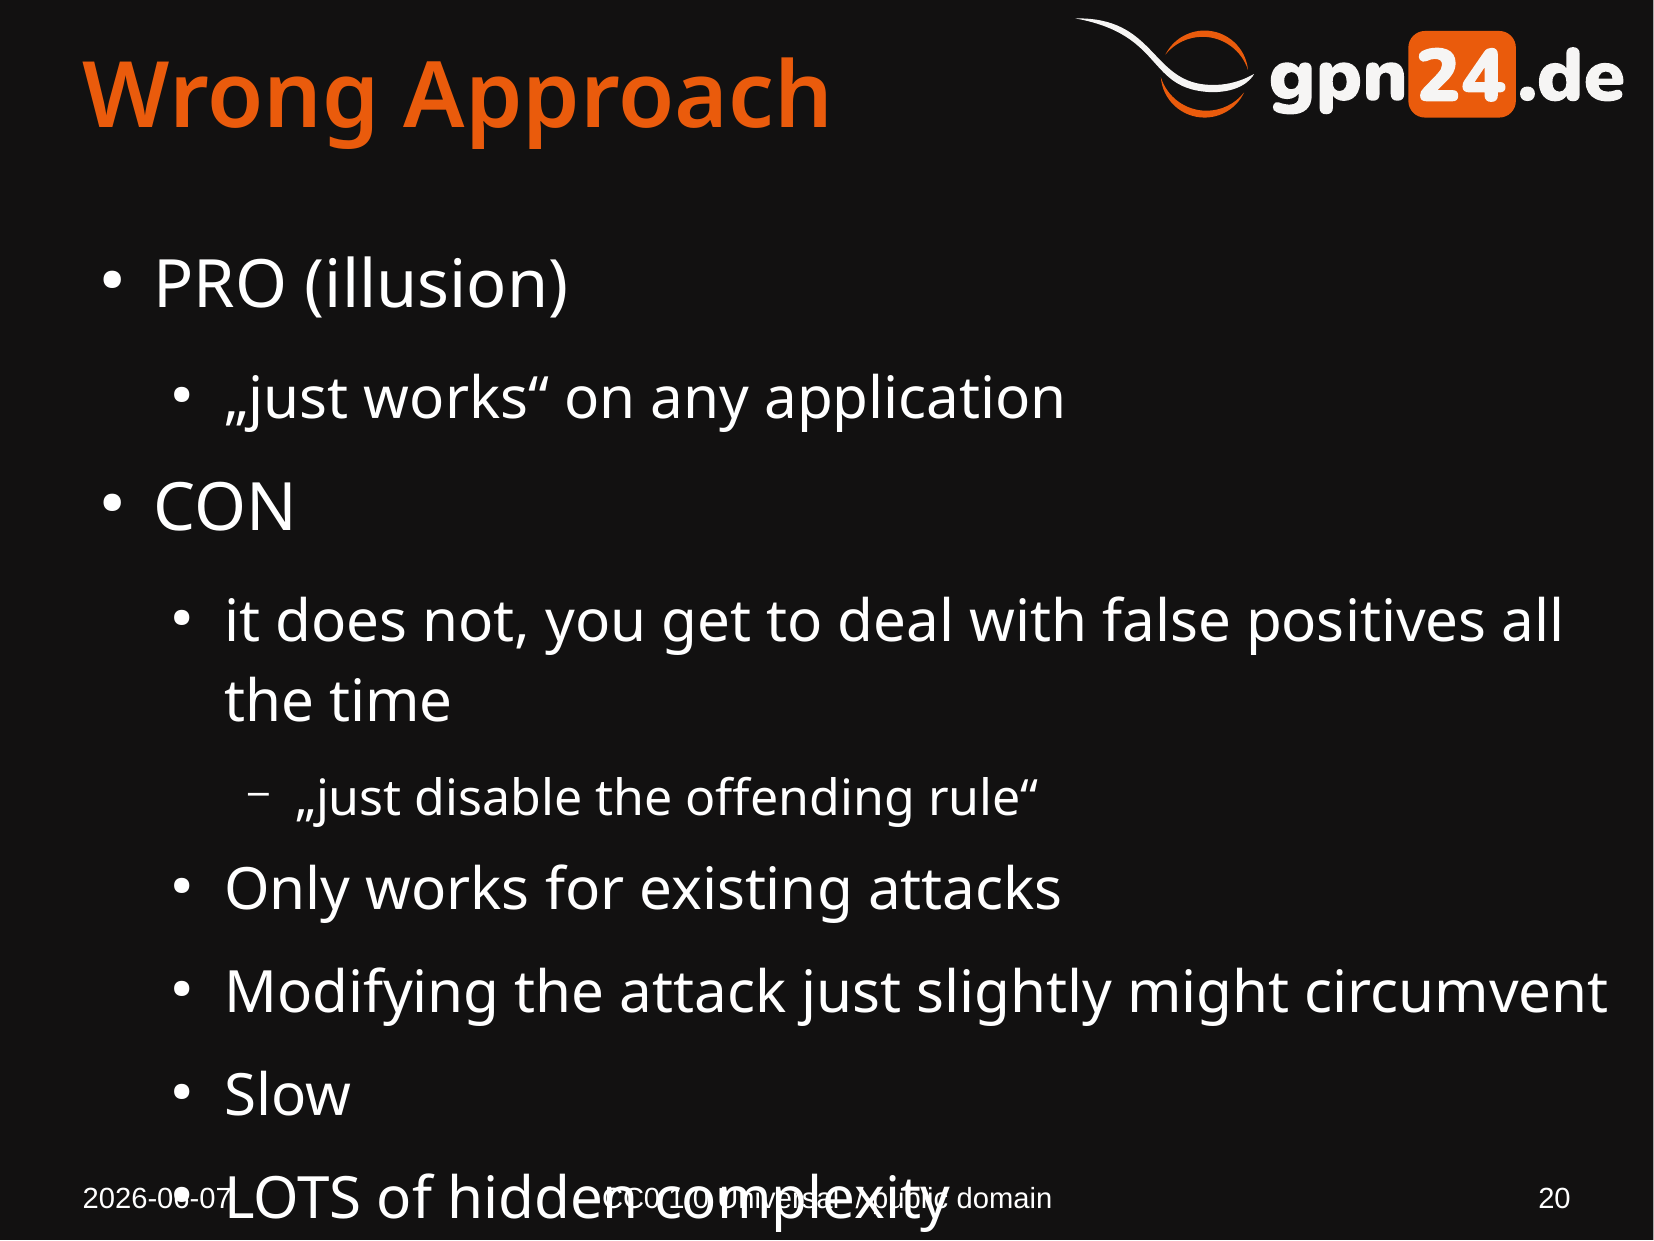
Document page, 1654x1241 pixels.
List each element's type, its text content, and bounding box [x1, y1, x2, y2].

title Wrong Approach [82, 28, 1004, 155]
list PRO (illusion) „just works“ on any application CON it does not, you get to deal with false positives all the time „just disable the offending rule“ Only works for existing attacks Modifying the attack just slightly might circumvent Slow LOTS of hidden complexity [82, 236, 1625, 1194]
